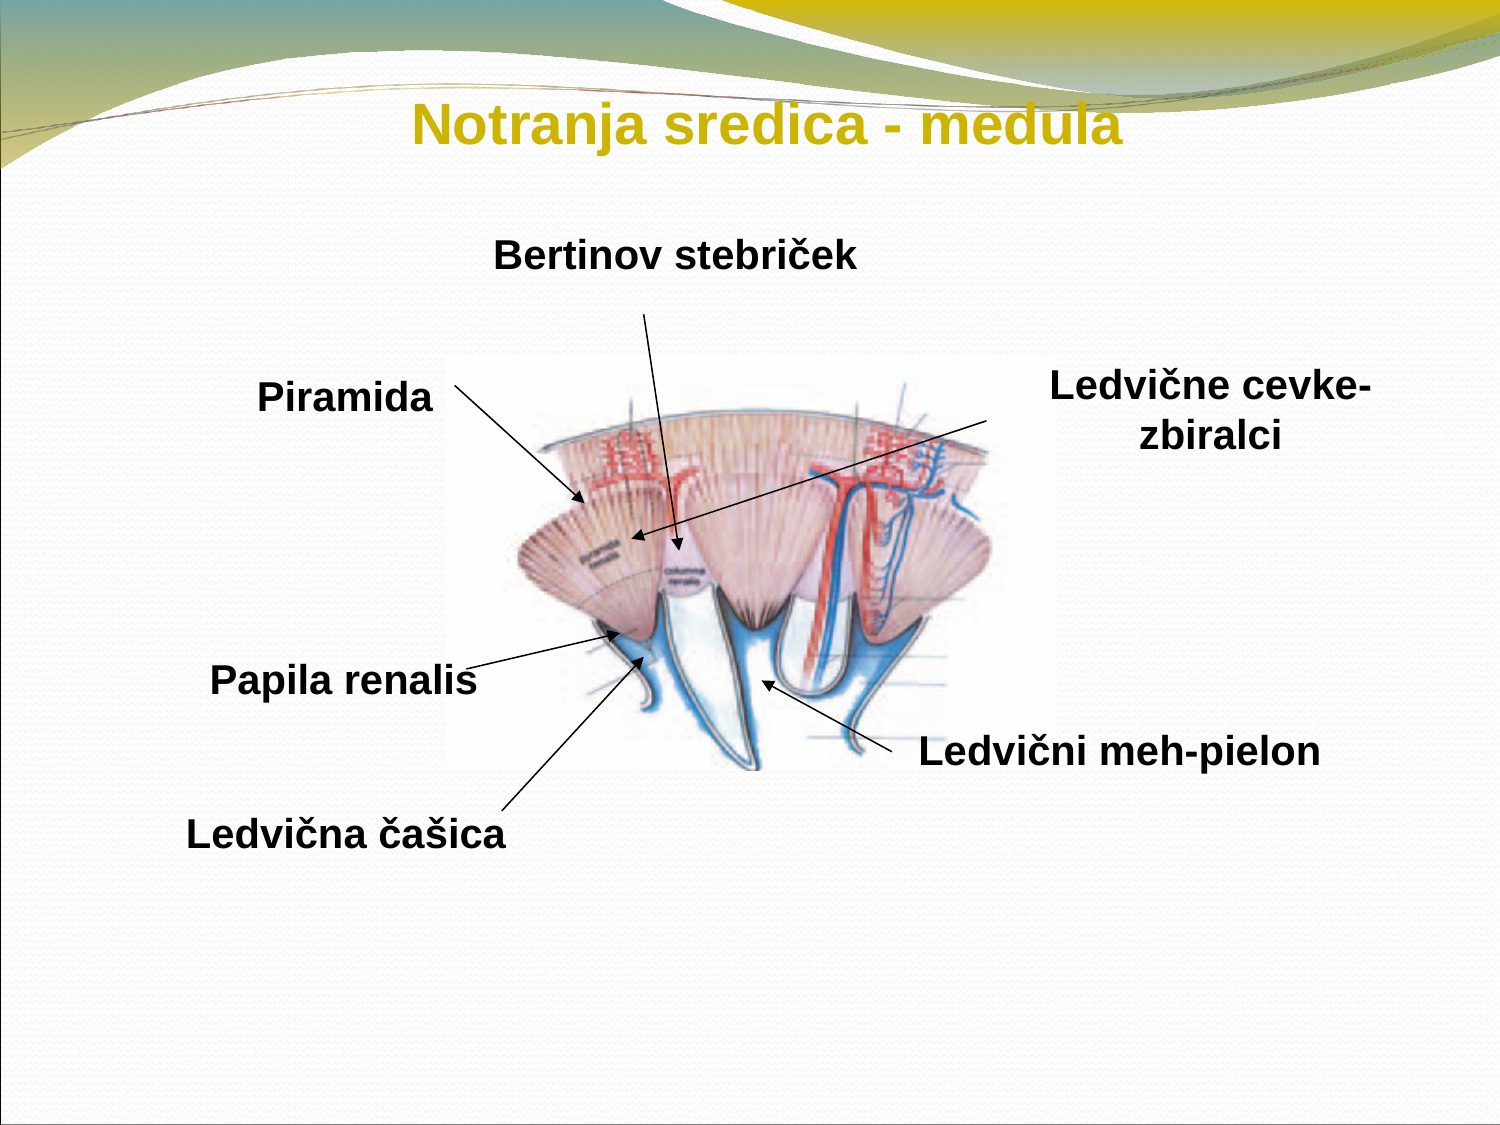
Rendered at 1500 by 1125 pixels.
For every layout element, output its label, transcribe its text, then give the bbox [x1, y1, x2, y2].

picture [0, 0, 1500, 1125]
text_box Ledvična čašica [171, 798, 597, 865]
text_box Ledvični meh-pielon [903, 716, 1412, 782]
text_box Notranja sredica - medula [312, 78, 1223, 234]
text_box Papila renalis [194, 645, 538, 711]
text_box Bertinov stebriček [478, 234, 951, 286]
text_box Piramida [242, 361, 479, 428]
text_box Ledvične cevke- zbiralci [1009, 349, 1412, 466]
